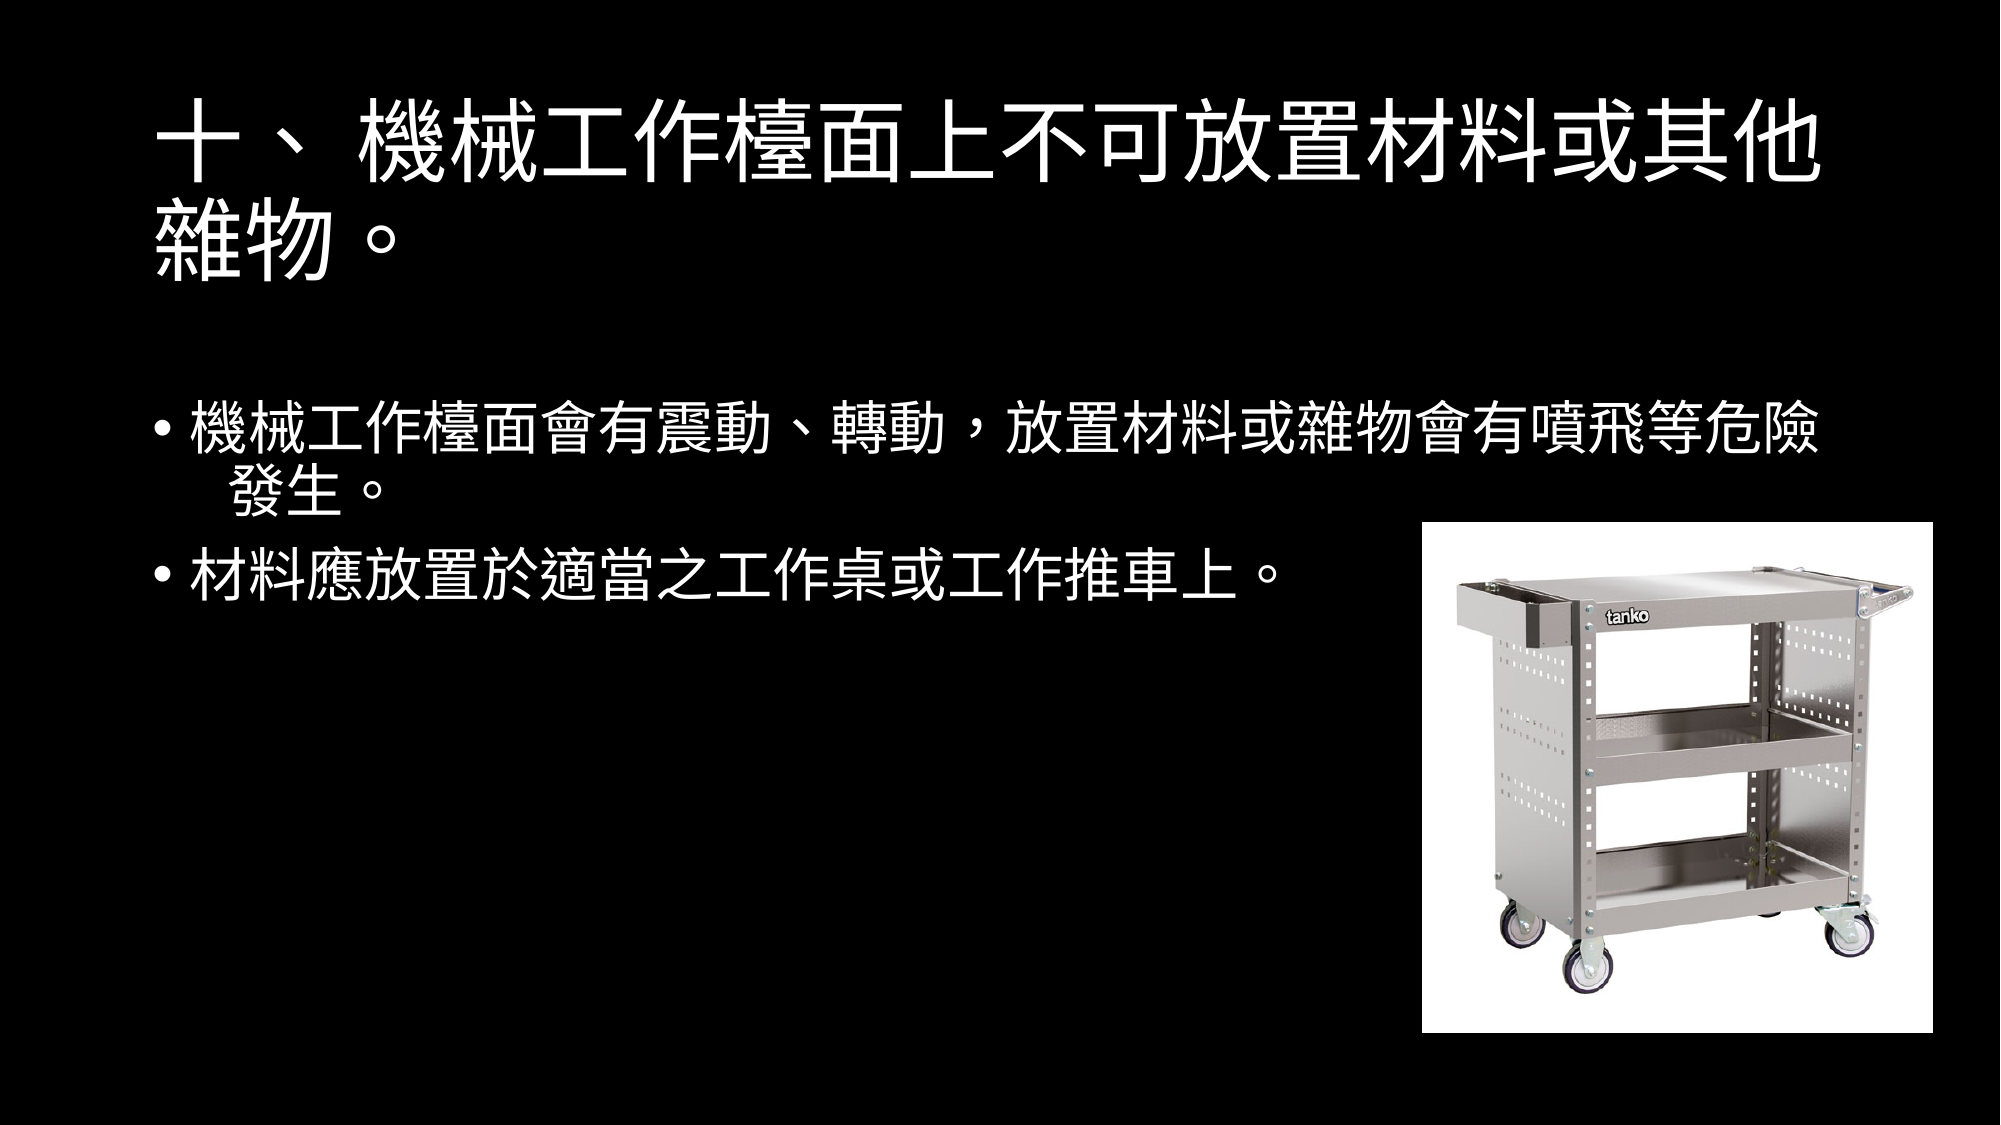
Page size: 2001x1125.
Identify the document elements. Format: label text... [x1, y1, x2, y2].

list 機械工作檯面會有震動、轉動，放置材料或雜物會有噴飛等危險發生。 材料應放置於適當之工作桌或工作推車上。 [137, 391, 1863, 1014]
picture [1422, 522, 1933, 1033]
title 十、 機械工作檯面上不可放置材料或其他雜物。 [137, 59, 1863, 332]
